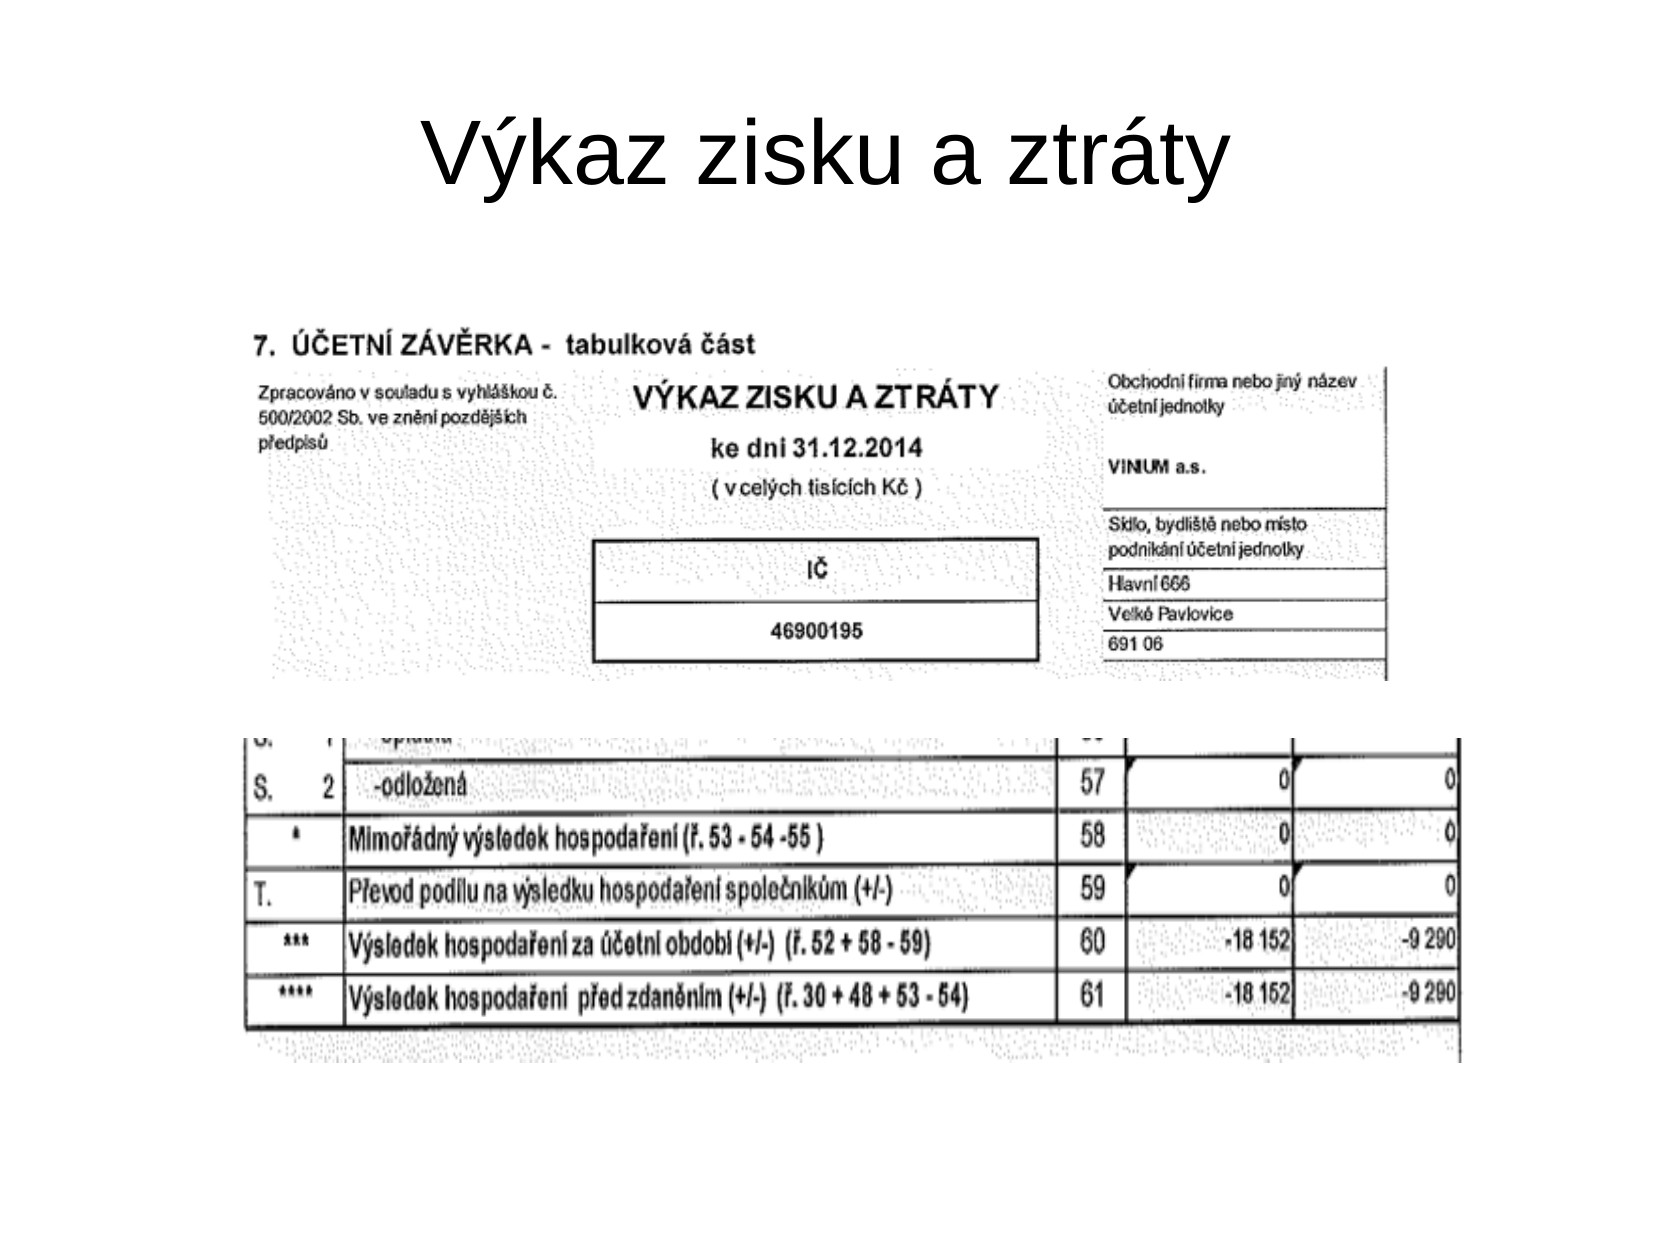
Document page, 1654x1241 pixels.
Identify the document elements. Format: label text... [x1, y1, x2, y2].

picture [206, 738, 1506, 1063]
picture [213, 290, 1440, 681]
title Výkaz zisku a ztráty [82, 49, 1571, 257]
